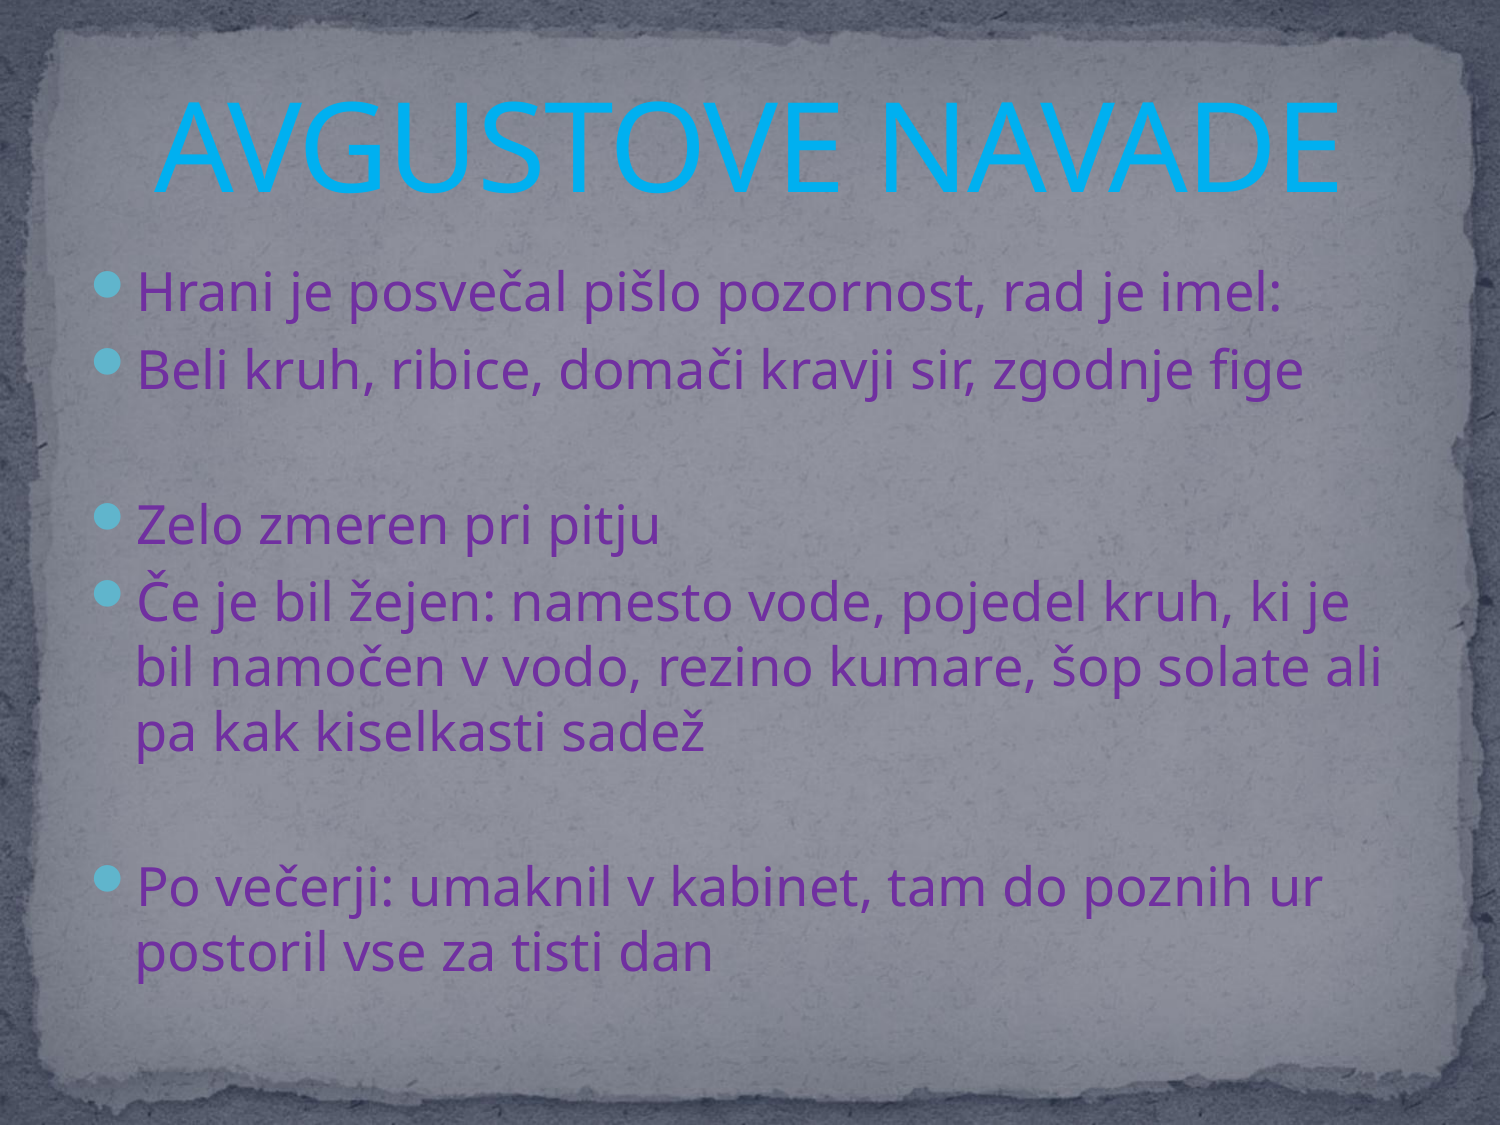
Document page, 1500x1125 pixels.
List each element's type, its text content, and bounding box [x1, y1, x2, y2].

title AVGUSTOVE NAVADE [75, 24, 1425, 225]
list Hrani je posvečal pišlo pozornost, rad je imel: Beli kruh, ribice, domači kravji sir, zgodnje fige Zelo zmeren pri pitju Če je bil žejen: namesto vode, pojedel kruh, ki je bil namočen v vodo, rezino kumare, šop solate ali pa kak kiselkasti sadež Po večerji: umaknil v kabinet, tam do poznih ur postoril vse za tisti dan [75, 249, 1425, 1000]
picture [0, 0, 1500, 1125]
